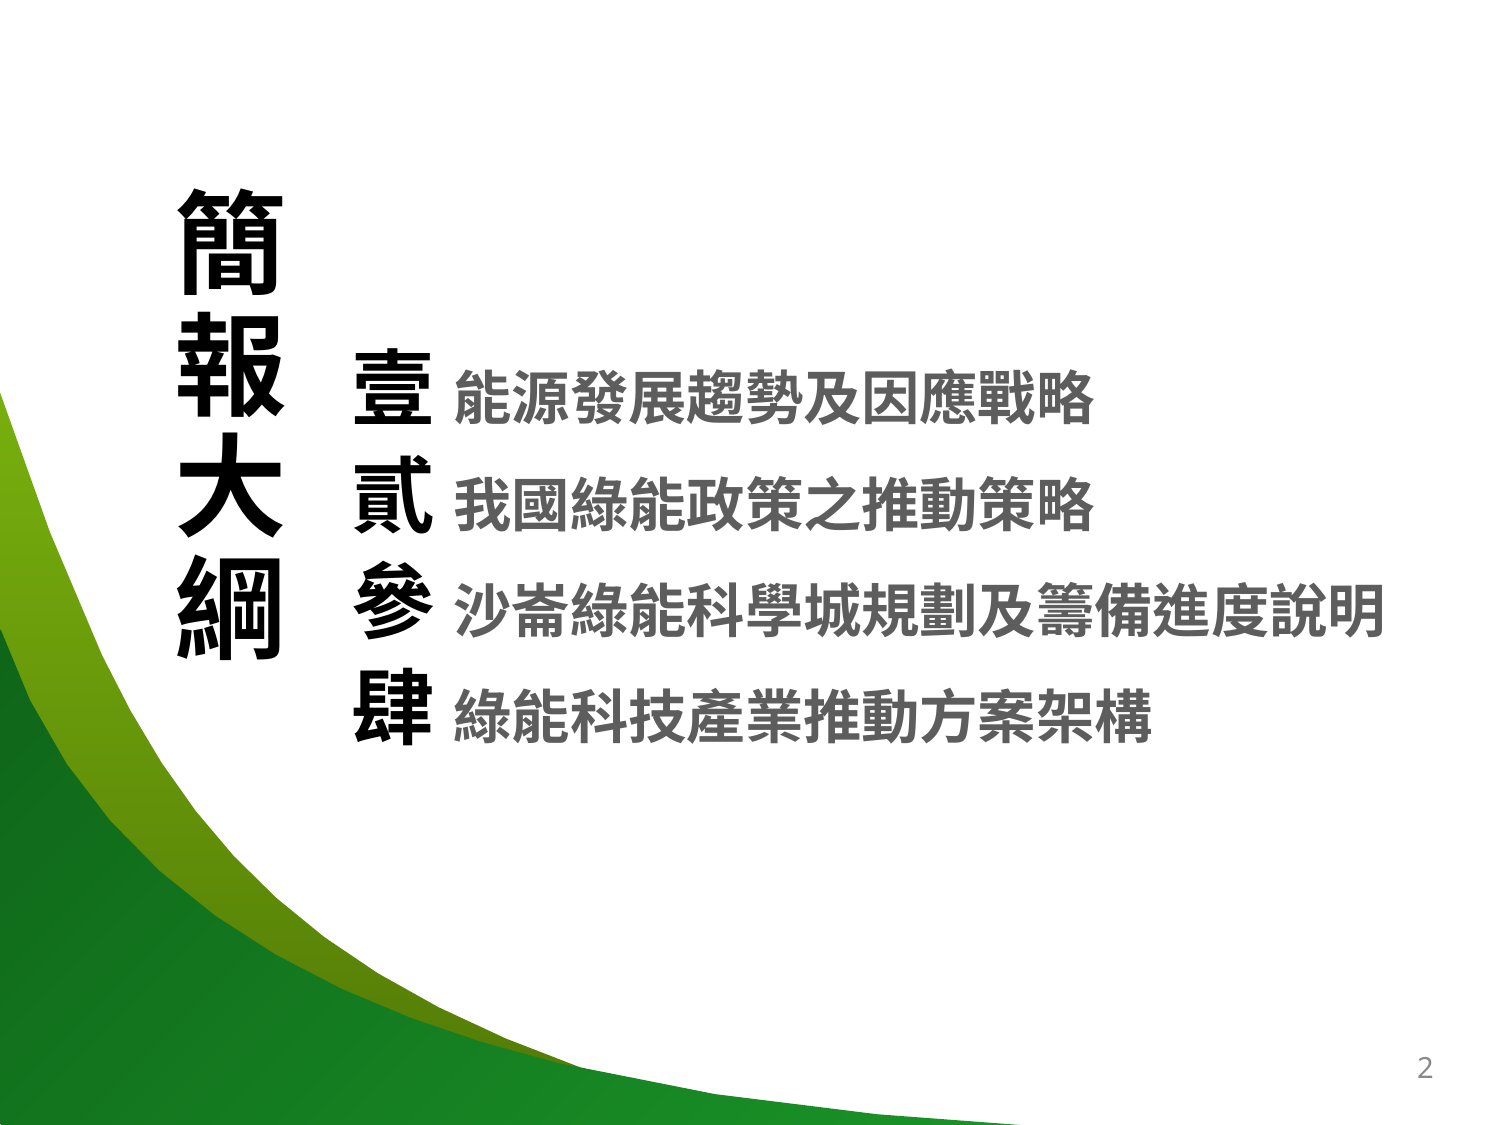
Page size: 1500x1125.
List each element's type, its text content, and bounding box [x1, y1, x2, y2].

text_box 壹 能源發展趨勢及因應戰略 貳 我國綠能政策之推動策略 參 沙崙綠能科學城規劃及籌備進度說明 肆 綠能科技產業推動方案架構 [336, 328, 1463, 1125]
text_box 2 [1401, 1039, 1488, 1100]
text_box [0, 392, 336, 1125]
text_box 簡報大綱 [159, 180, 291, 630]
